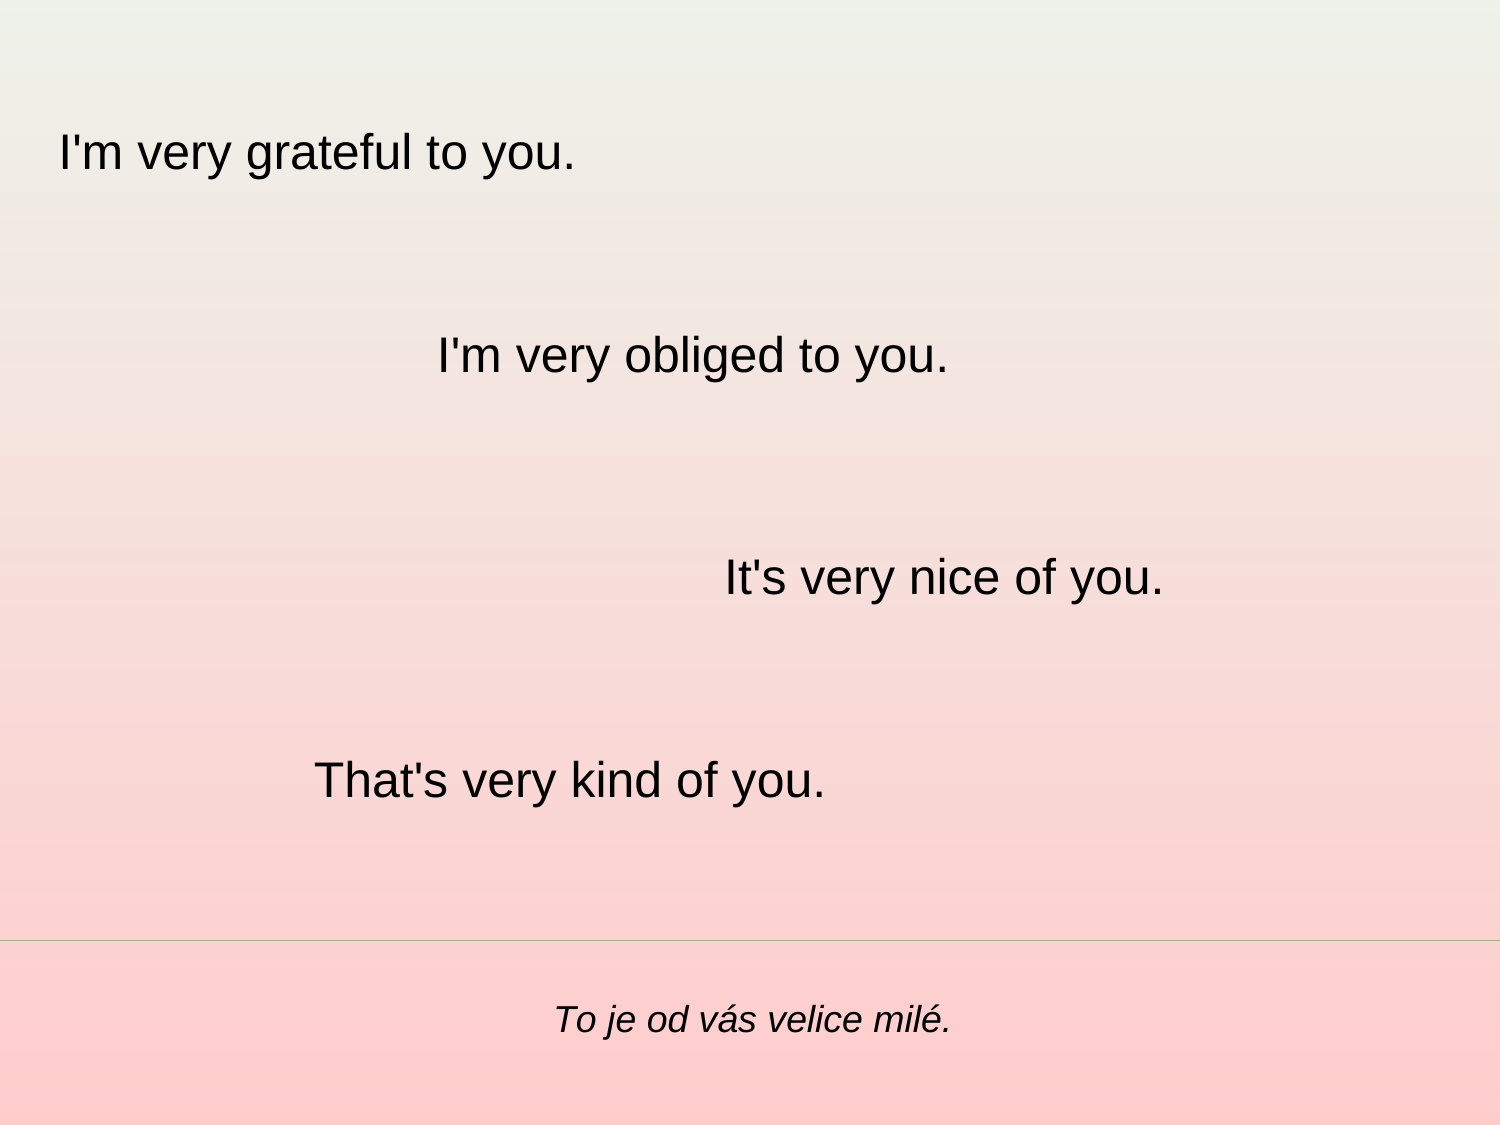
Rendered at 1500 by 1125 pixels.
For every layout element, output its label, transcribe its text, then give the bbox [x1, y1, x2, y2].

text_box That's very kind of you. [299, 739, 842, 816]
text_box To je od vás velice milé. [538, 987, 968, 1049]
text_box It's very nice of you. [709, 537, 1180, 613]
text_box I'm very grateful to you. [43, 111, 593, 188]
text_box I'm very obliged to you. [422, 314, 965, 390]
